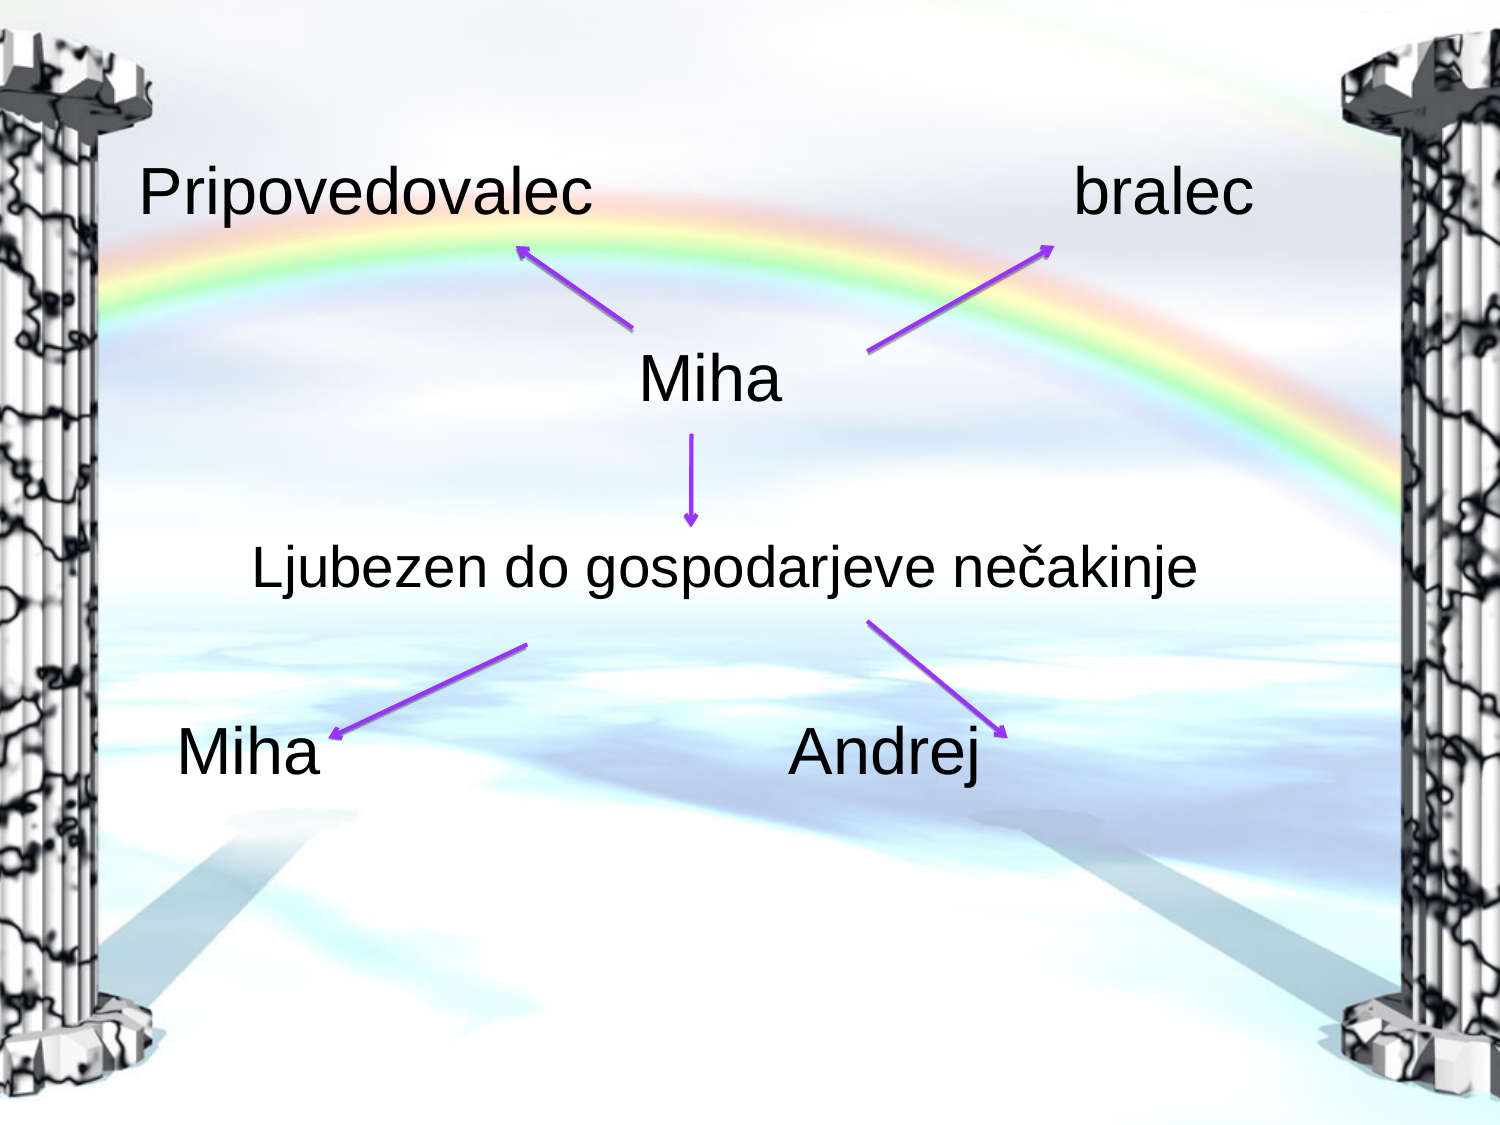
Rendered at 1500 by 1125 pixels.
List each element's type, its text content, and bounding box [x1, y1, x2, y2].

list Pripovedovalec bralec Miha Ljubezen do gospodarjeve nečakinje Miha Andrej [105, 140, 1456, 883]
picture [0, 0, 1500, 1125]
